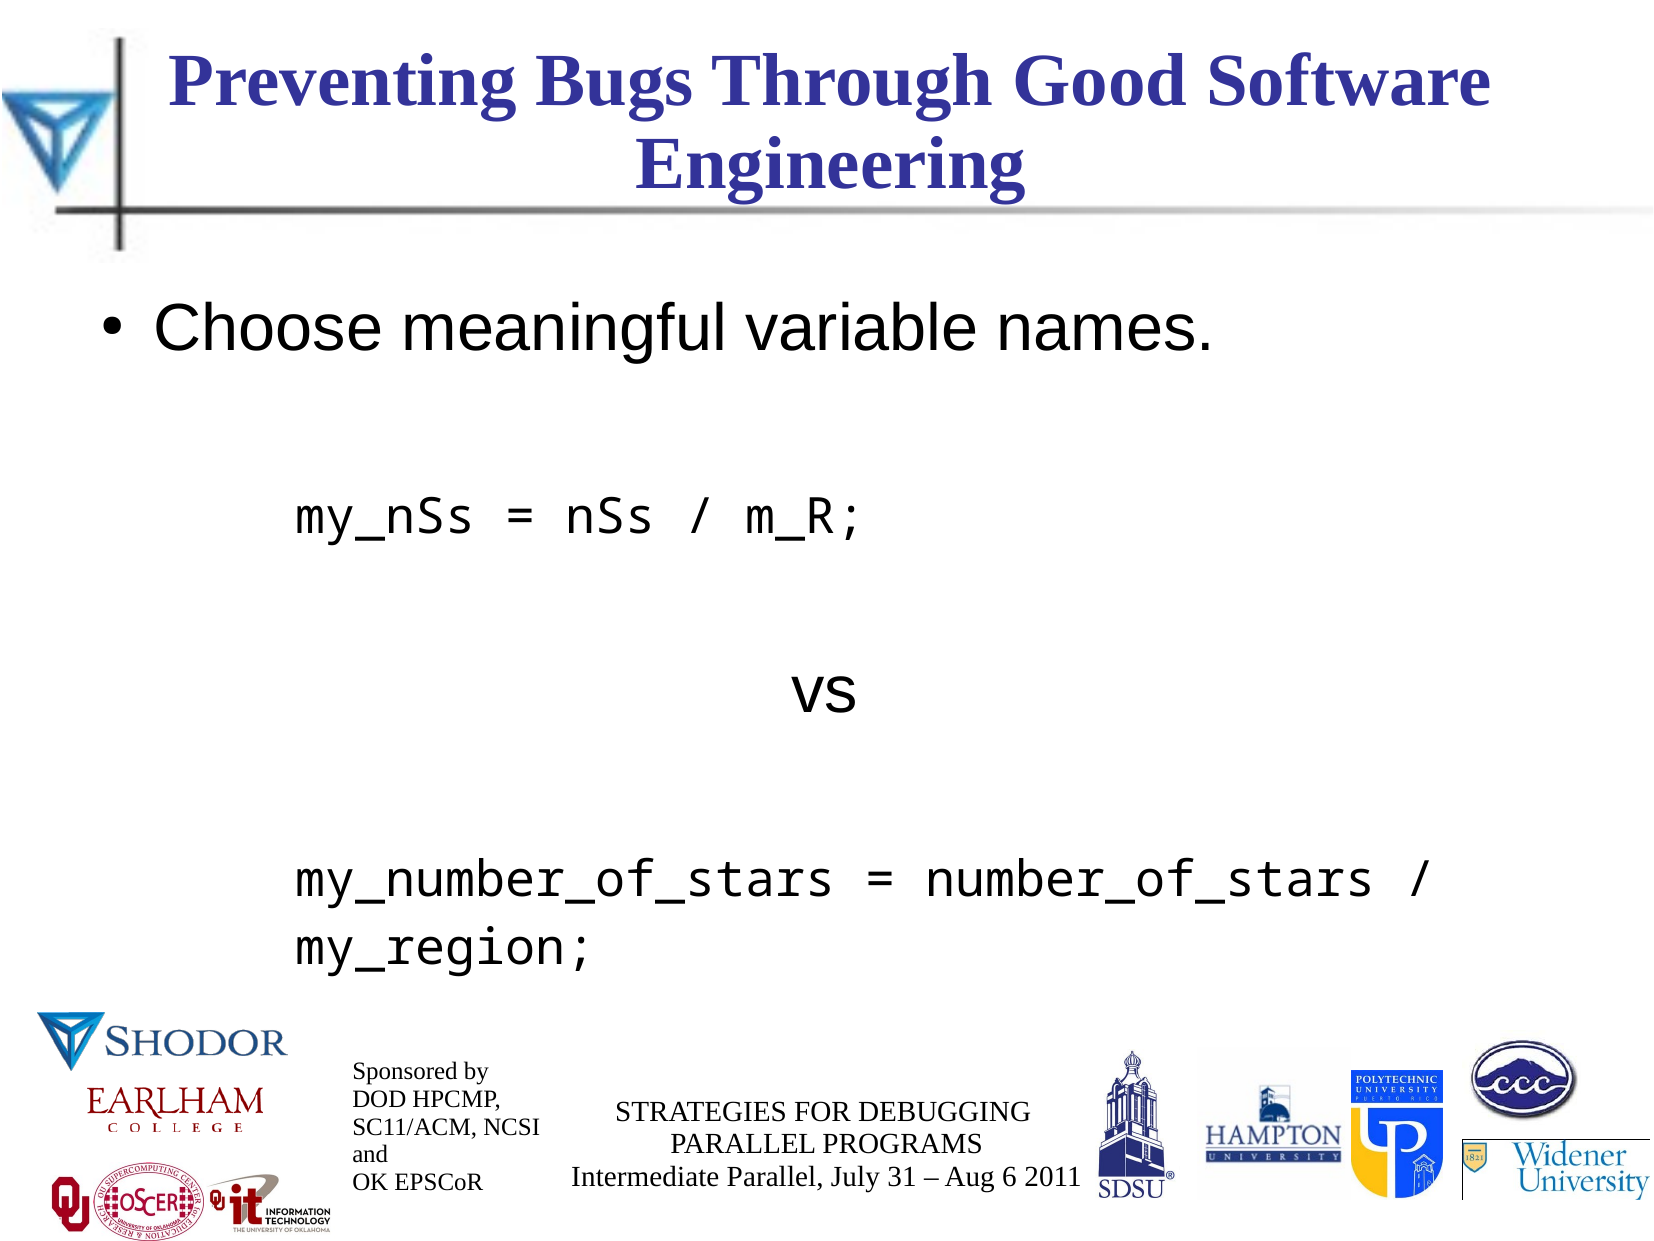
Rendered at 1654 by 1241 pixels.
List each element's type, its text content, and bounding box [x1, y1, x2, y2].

picture [75, 1031, 82, 1053]
picture [1571, 1030, 1581, 1088]
picture [1197, 1126, 1351, 1201]
text_box STRATEGIES FOR DEBUGGING PARALLEL PROGRAMS Intermediate Parallel, July 31 – Aug 6 2011 [1351, 1088, 1654, 1201]
picture [2, 28, 1654, 263]
text_box STRATEGIES FOR DEBUGGING PARALLEL PROGRAMS Intermediate Parallel, July 31 – Aug 6 2011 [0, 1088, 1197, 1201]
picture [93, 1201, 338, 1241]
title Preventing Bugs Through Good Software Engineering [86, 17, 1576, 226]
picture [50, 1201, 90, 1233]
list Choose meaningful variable names. my_nSs = nSs / m_R; vs my_number_of_stars = number_of_stars / my_region; [82, 290, 1571, 1126]
picture [37, 1012, 82, 1071]
